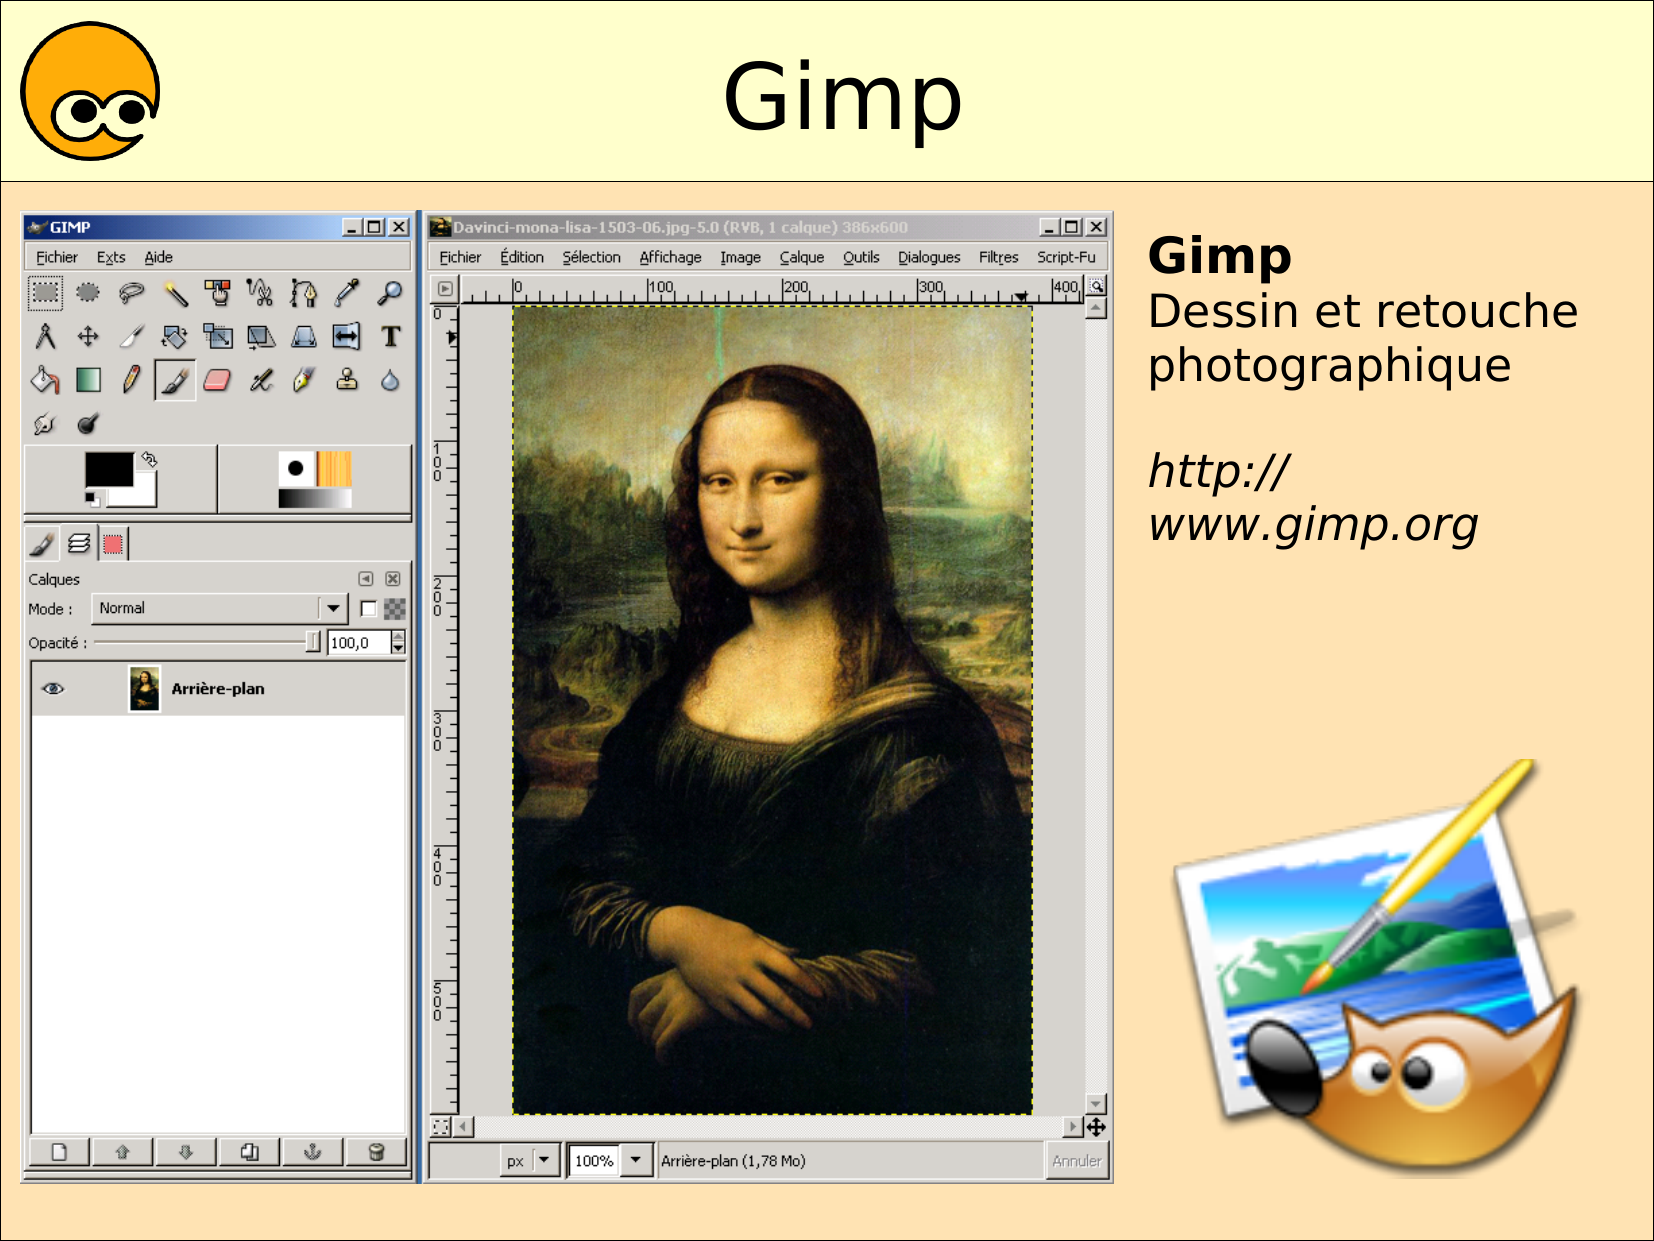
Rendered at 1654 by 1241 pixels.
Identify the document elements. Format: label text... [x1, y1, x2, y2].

title Gimp [135, 37, 1552, 158]
text_box Gimp Dessin et retouche photographique http://www.gimp.org [1132, 219, 1634, 506]
picture [1169, 759, 1590, 1179]
picture [20, 210, 1114, 1185]
picture [20, 21, 160, 161]
